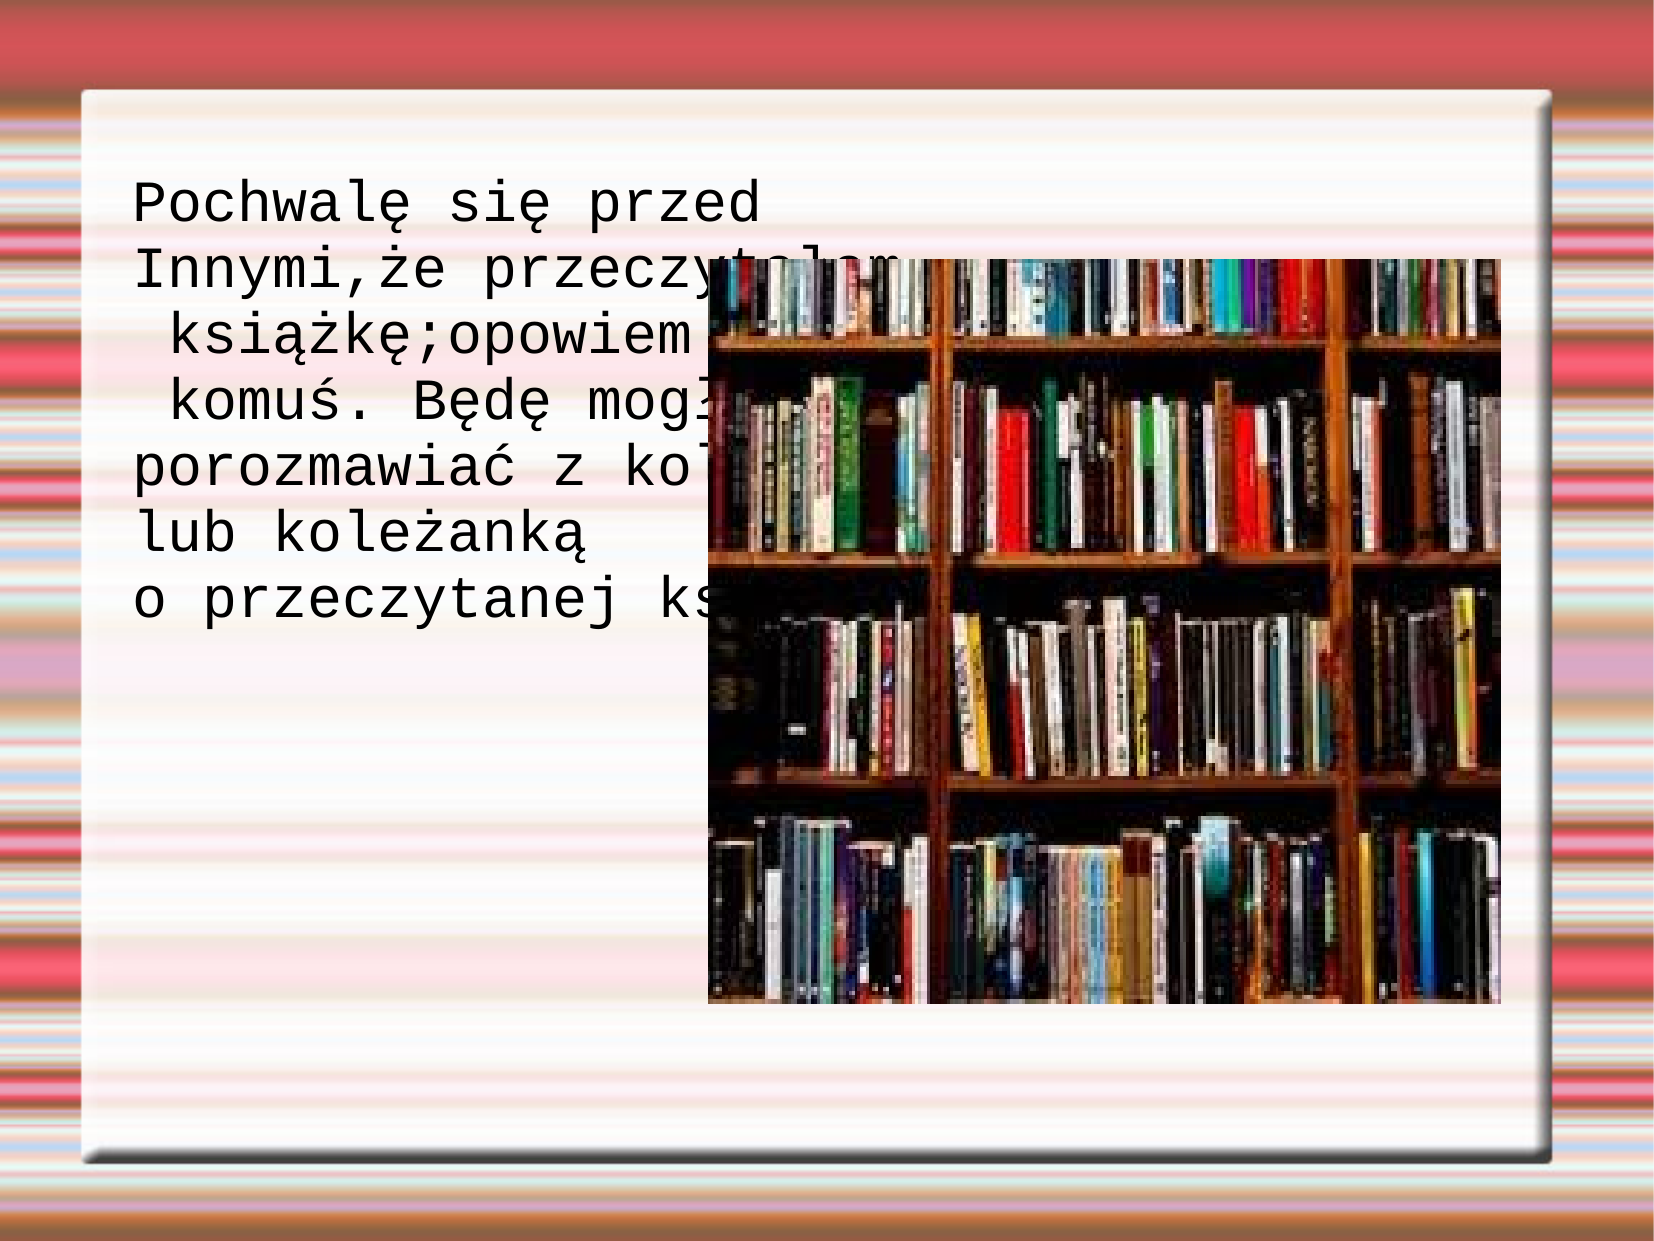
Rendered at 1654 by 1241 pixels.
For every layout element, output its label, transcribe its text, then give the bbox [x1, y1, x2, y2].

text_box Pochwalę się przed Innymi,że przeczytałam książkę;opowiem o niej komuś. Będę mogła porozmawiać z kolegą lub koleżanką o przeczytanej książce [118, 165, 733, 1060]
picture [708, 259, 1501, 1004]
